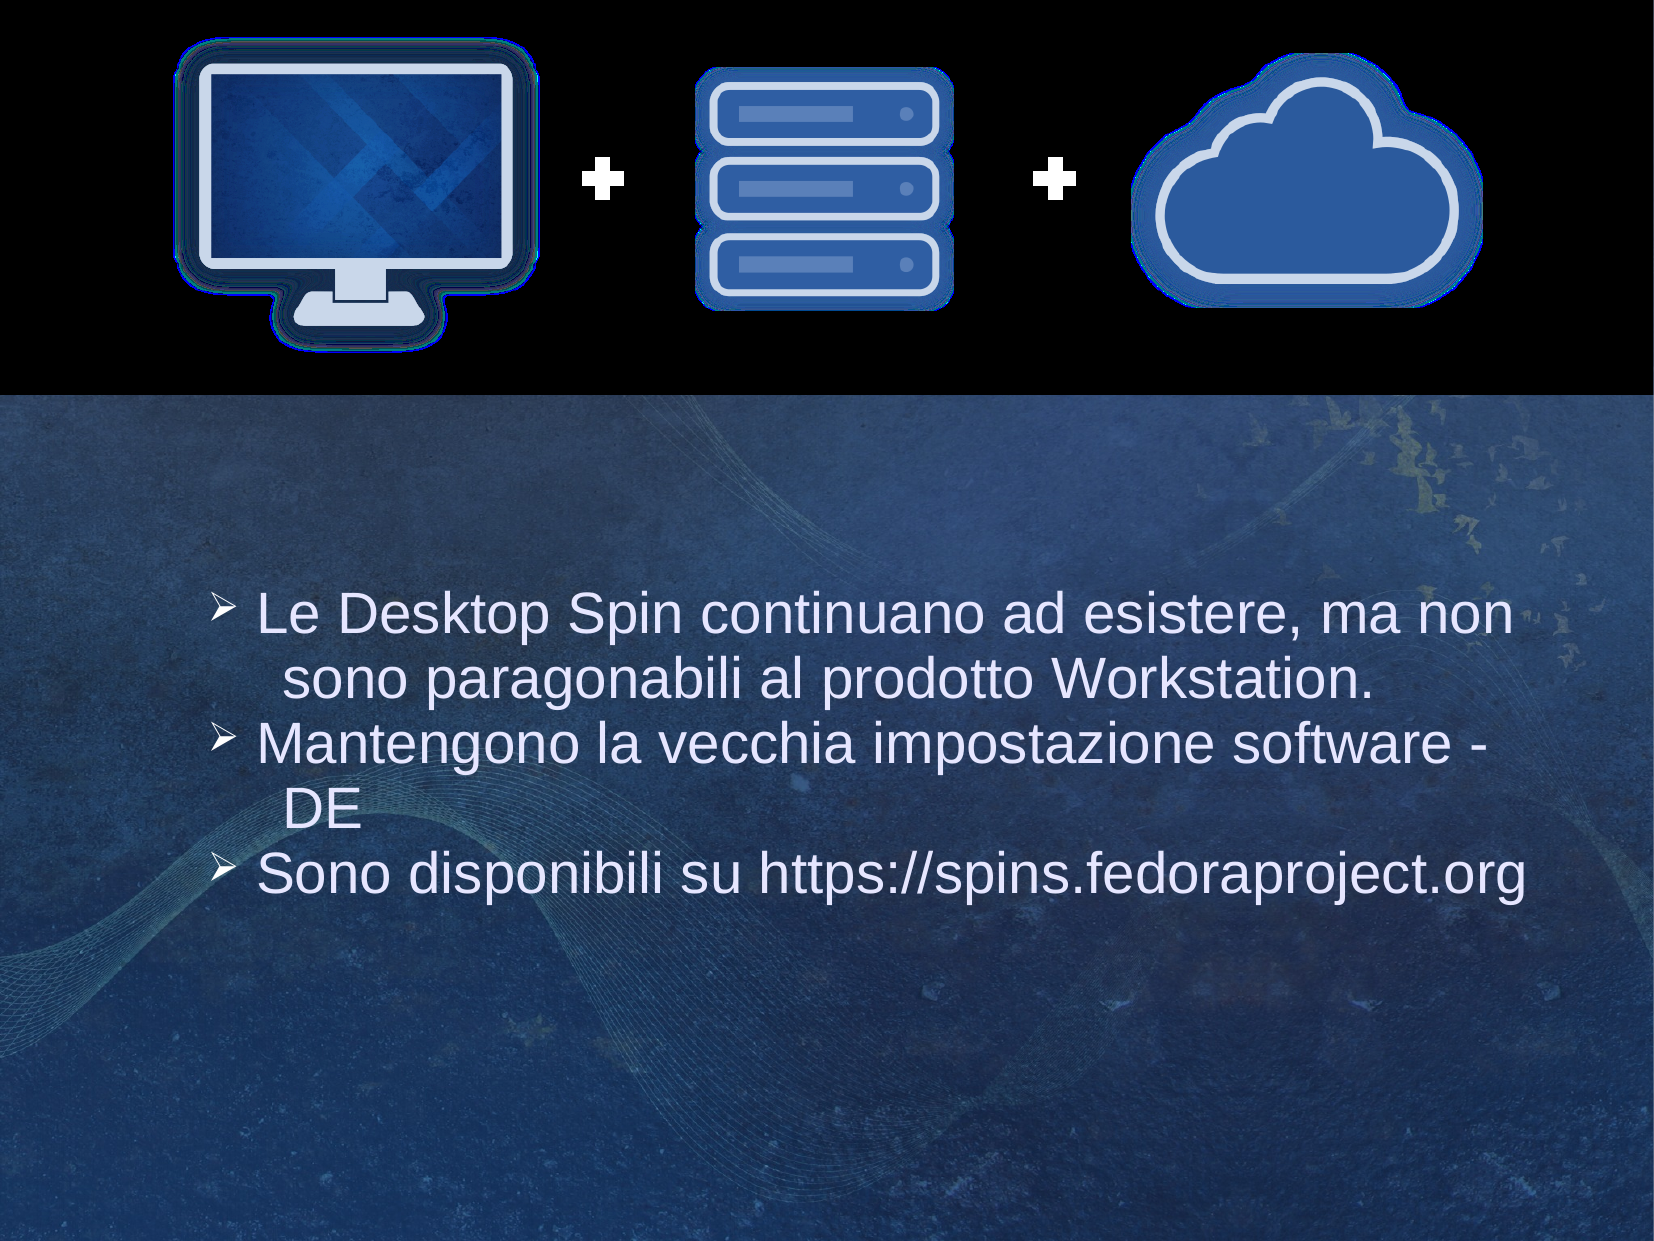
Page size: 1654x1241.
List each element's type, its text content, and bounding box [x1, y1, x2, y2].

subtitle Le Desktop Spin continuano ad esistere, ma non sono paragonabili al prodotto Workstation. Mantengono la vecchia impostazione software - DE Sono disponibili su https://spins.fedoraproject.org [207, 395, 1536, 1063]
picture [0, 0, 1654, 1241]
